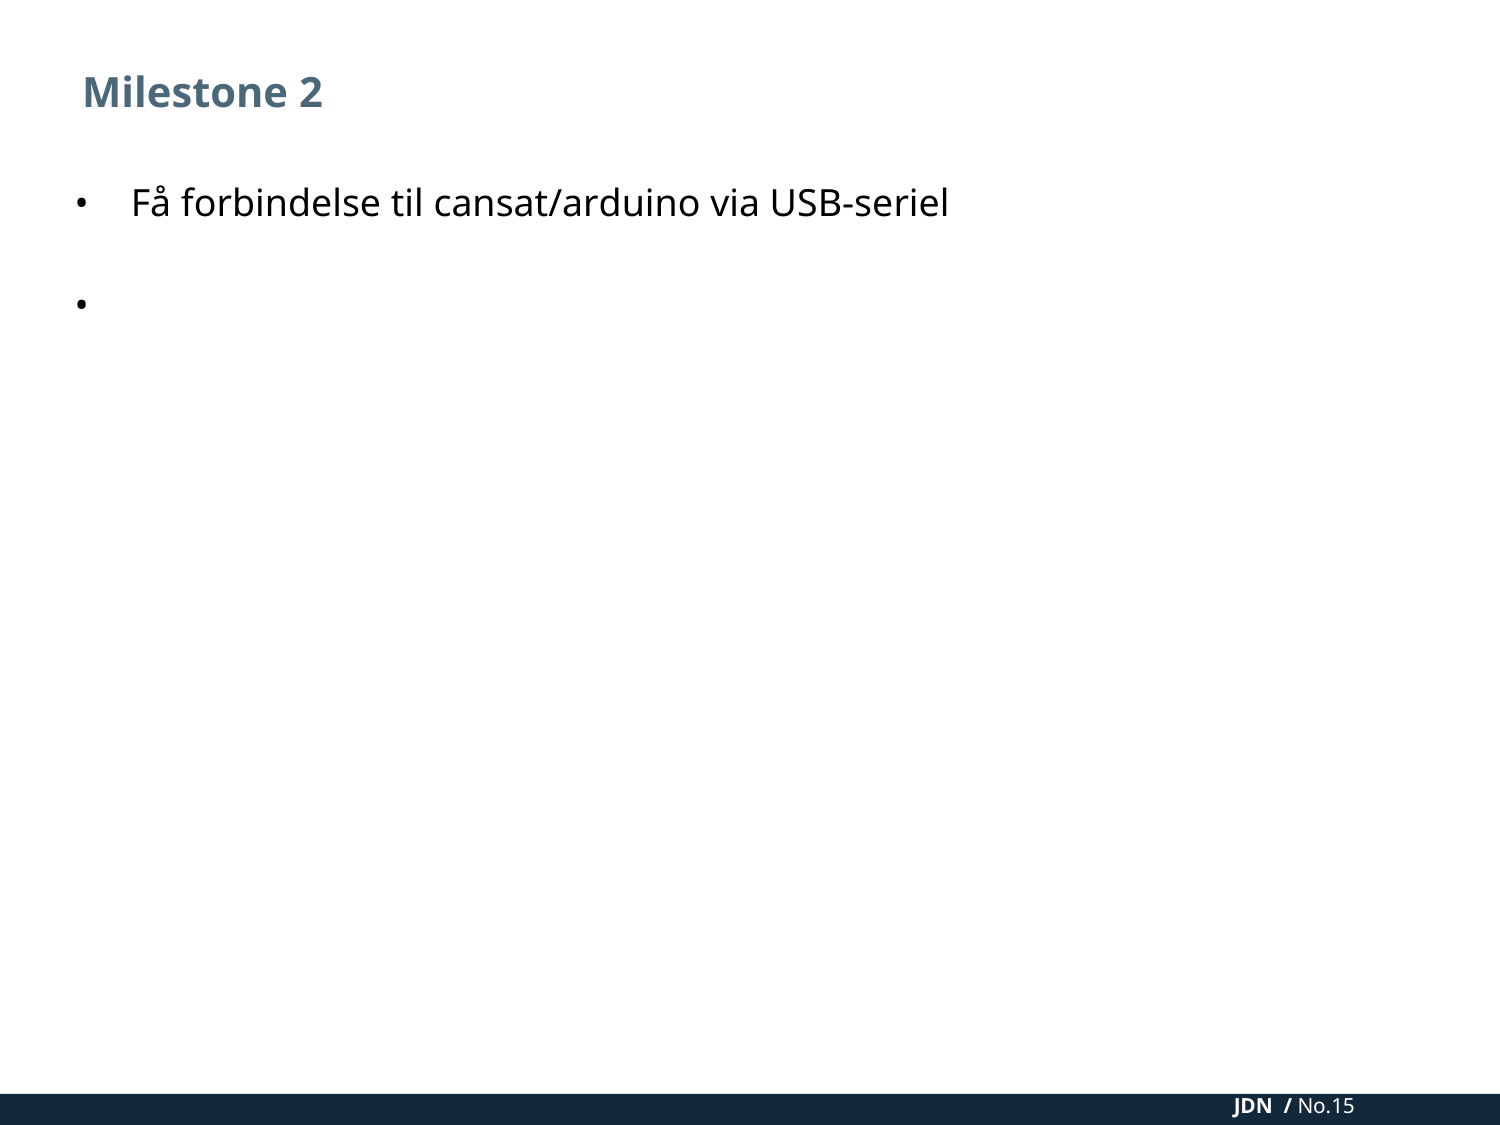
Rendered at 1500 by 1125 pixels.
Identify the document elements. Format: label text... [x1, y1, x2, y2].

list Få forbindelse til cansat/arduino via USB-seriel [68, 176, 1462, 1094]
title Milestone 2 [67, 34, 1416, 148]
